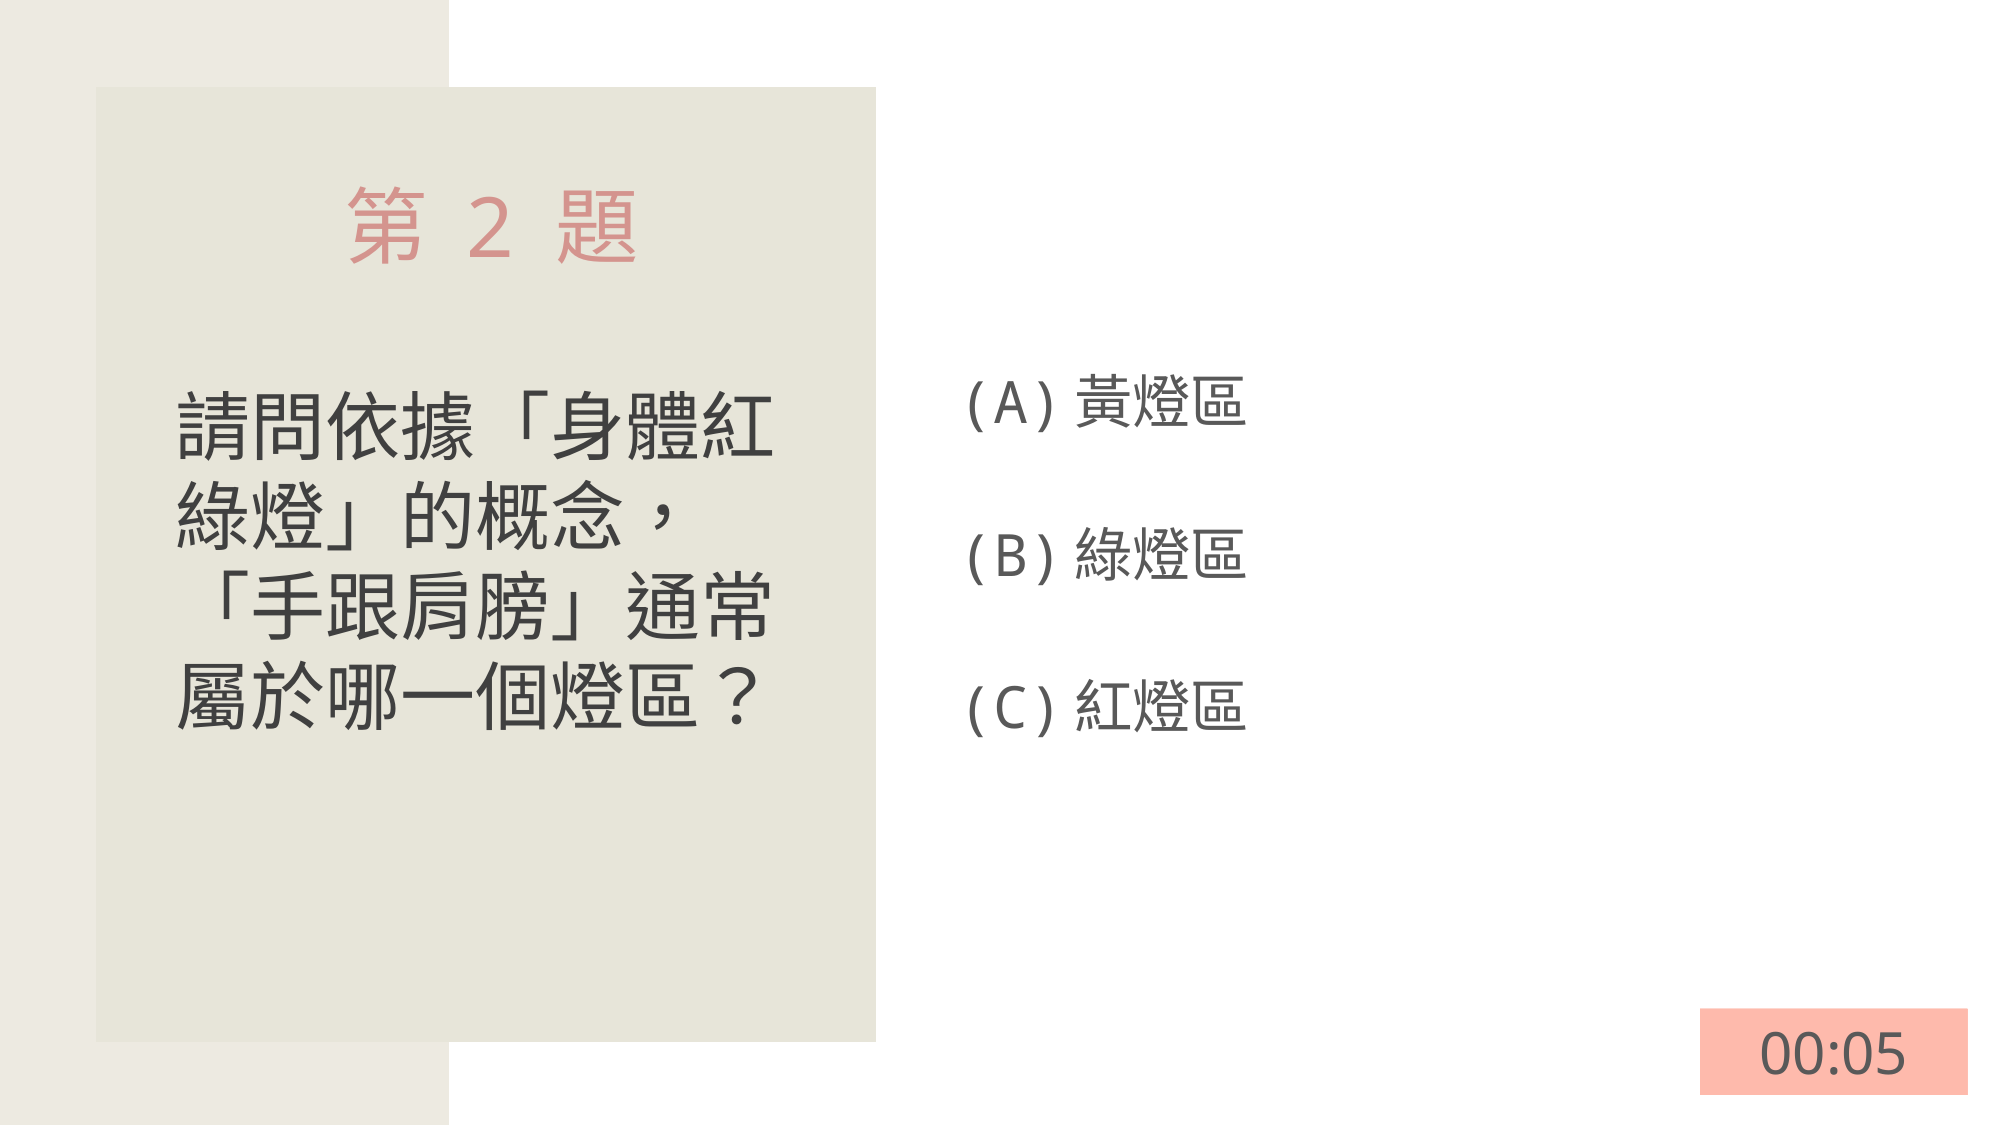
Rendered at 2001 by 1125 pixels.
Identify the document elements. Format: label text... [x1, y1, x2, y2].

text_box 黃燈區 [1059, 357, 1863, 444]
text_box (A) [943, 357, 1059, 444]
text_box 00:05 [1700, 1008, 1968, 1095]
text_box 綠燈區 [1059, 510, 1863, 597]
text_box (B) [943, 510, 1059, 597]
text_box (C) [943, 662, 1059, 749]
text_box 紅燈區 [1059, 662, 1863, 749]
text_box 第 2 題 [285, 165, 698, 282]
text_box 請問依據「身體紅綠燈」的概念， 「手跟肩膀」通常屬於哪一個燈區？ [160, 369, 804, 749]
